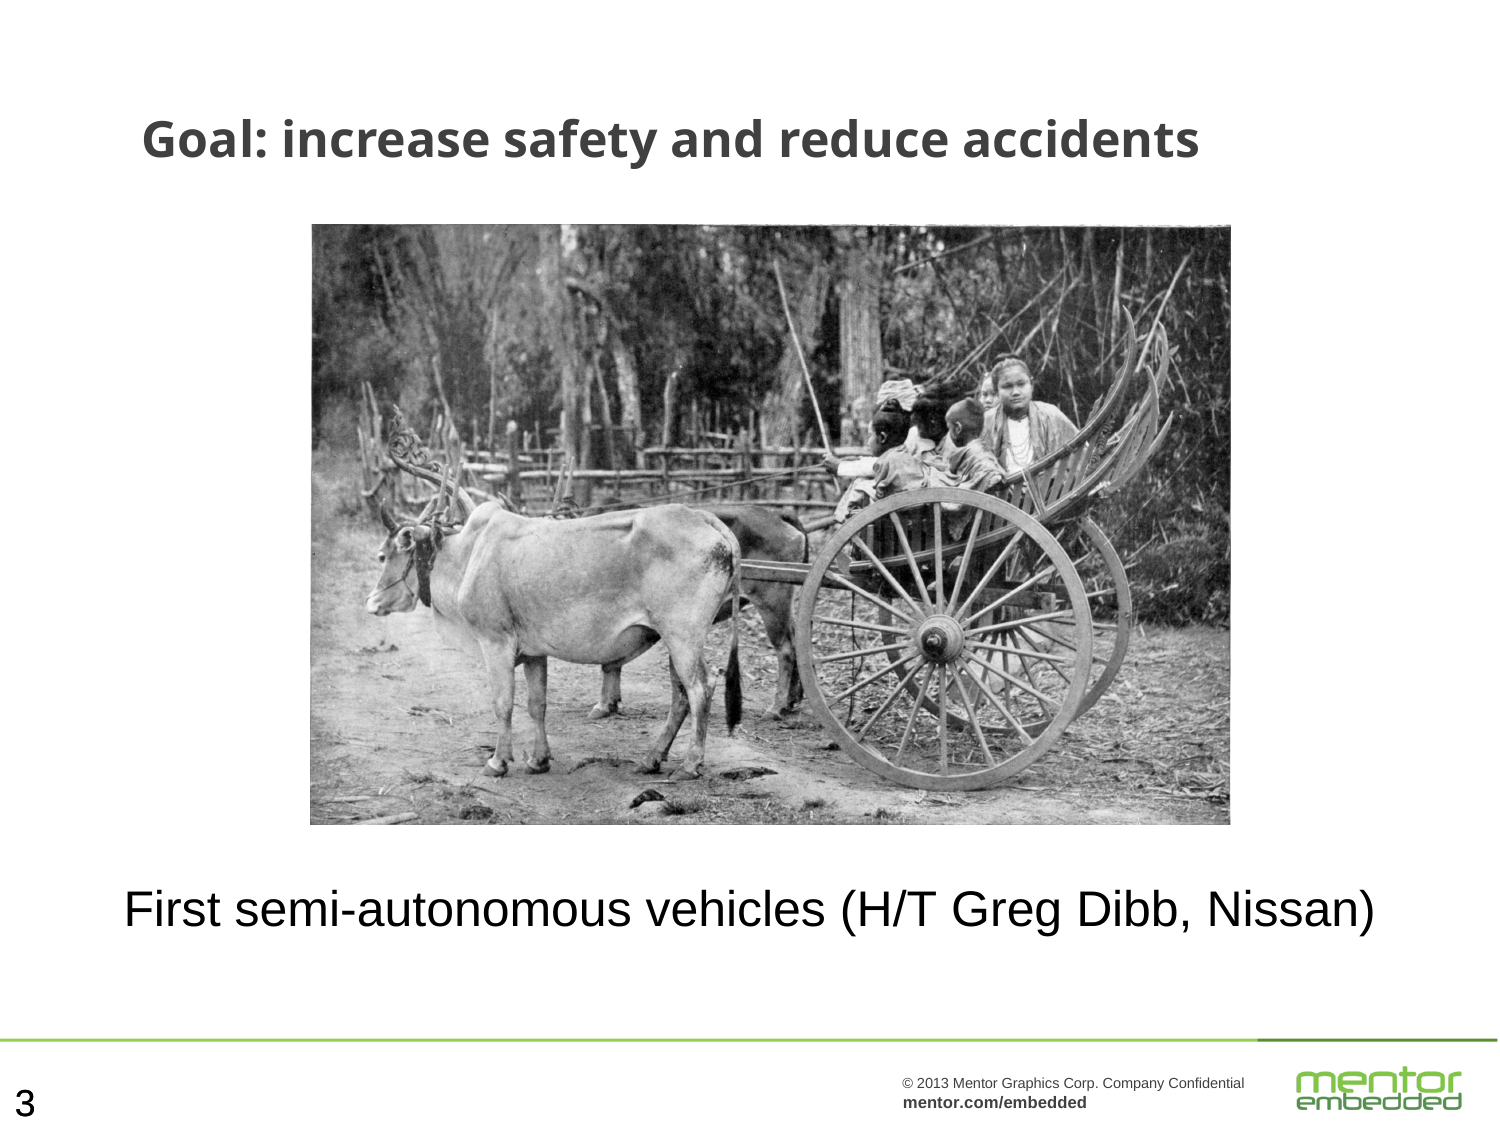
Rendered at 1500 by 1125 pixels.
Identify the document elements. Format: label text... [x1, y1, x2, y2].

picture [310, 224, 1231, 826]
picture [1292, 1062, 1464, 1114]
text_box First semi-autonomous vehicles (H/T Greg Dibb, Nissan) [108, 874, 1392, 946]
title Goal: increase safety and reduce accidents [66, 62, 1434, 176]
